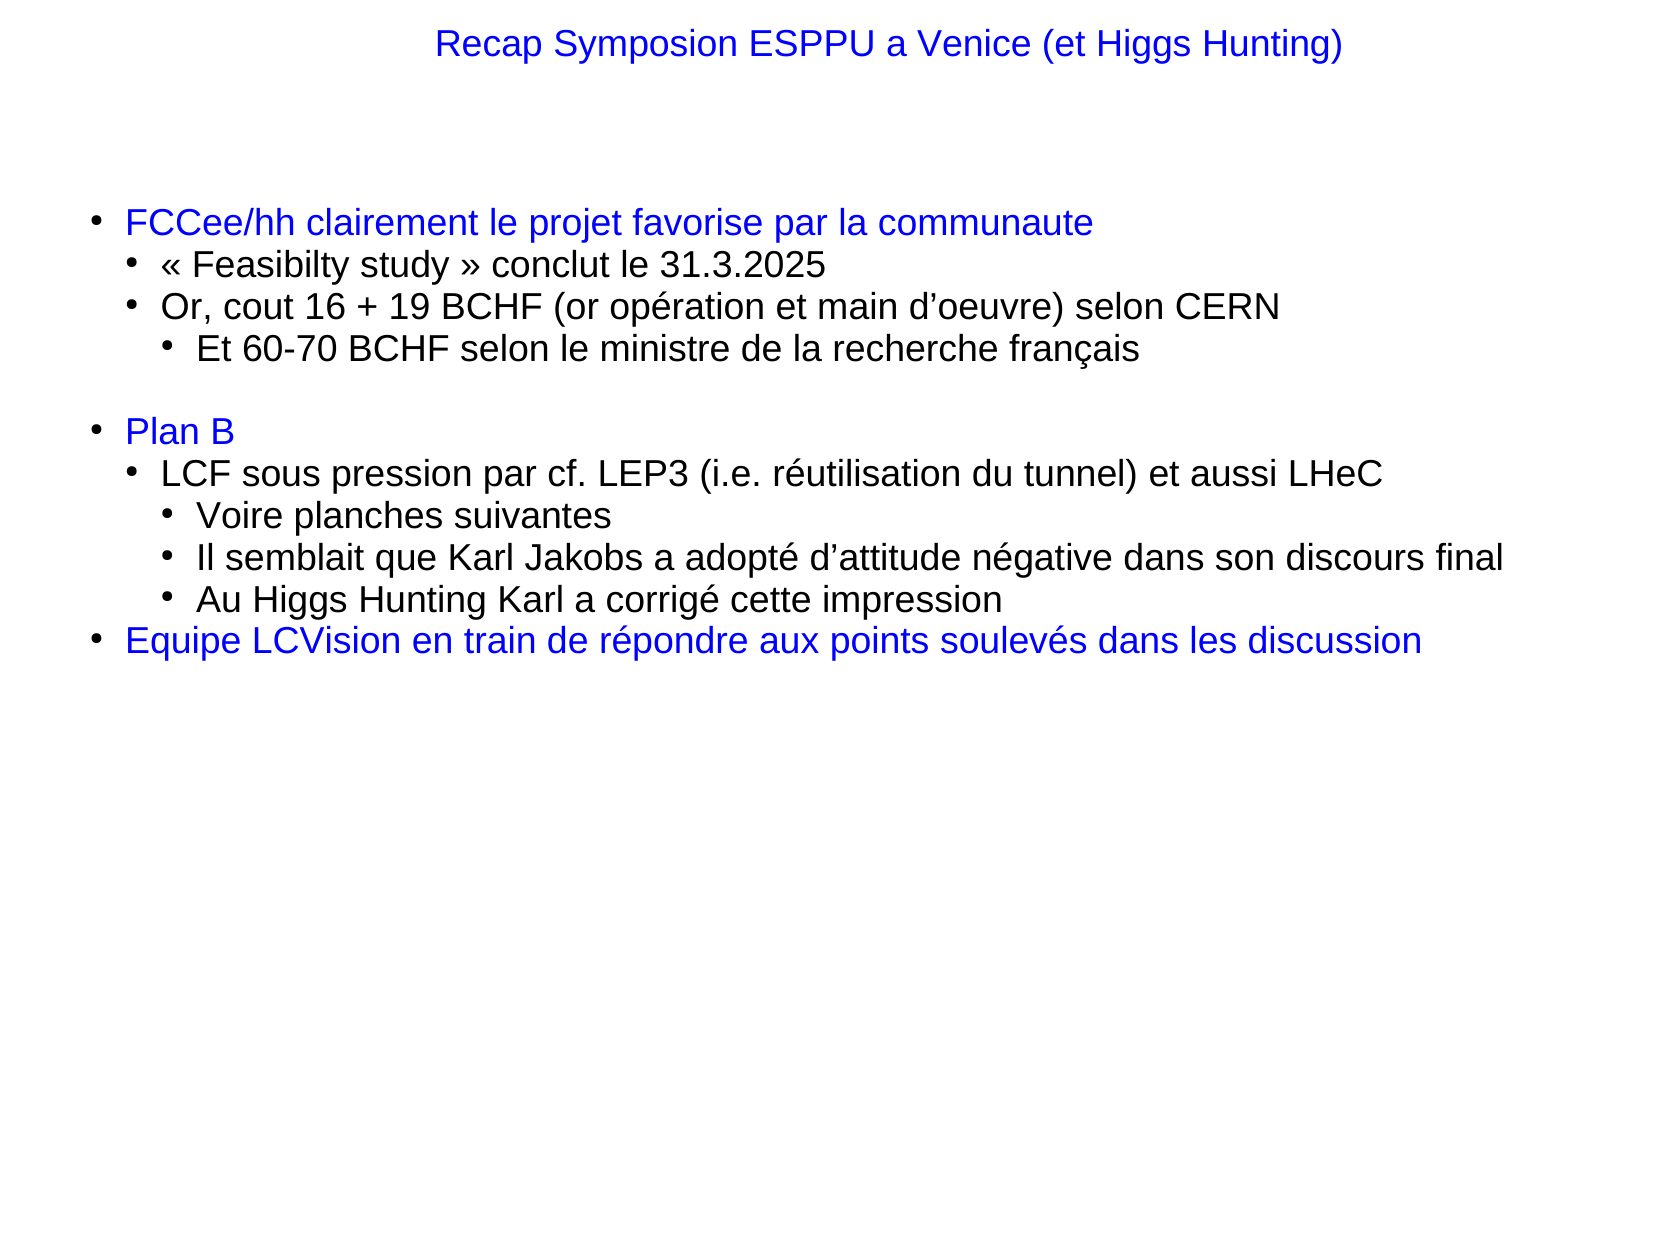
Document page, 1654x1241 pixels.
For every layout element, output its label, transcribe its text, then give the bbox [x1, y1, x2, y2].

text_box FCCee/hh clairement le projet favorise par la communaute « Feasibilty study » conclut le 31.3.2025 Or, cout 16 + 19 BCHF (or opération et main d’oeuvre) selon CERN Et 60-70 BCHF selon le ministre de la recherche français Plan B LCF sous pression par cf. LEP3 (i.e. réutilisation du tunnel) et aussi LHeC Voire planches suivantes Il semblait que Karl Jakobs a adopté d’attitude négative dans son discours final Au Higgs Hunting Karl a corrigé cette impression Equipe LCVision en train de répondre aux points soulevés dans les discussion [75, 195, 1523, 671]
text_box Recap Symposion ESPPU a Venice (et Higgs Hunting) [420, 13, 1411, 91]
